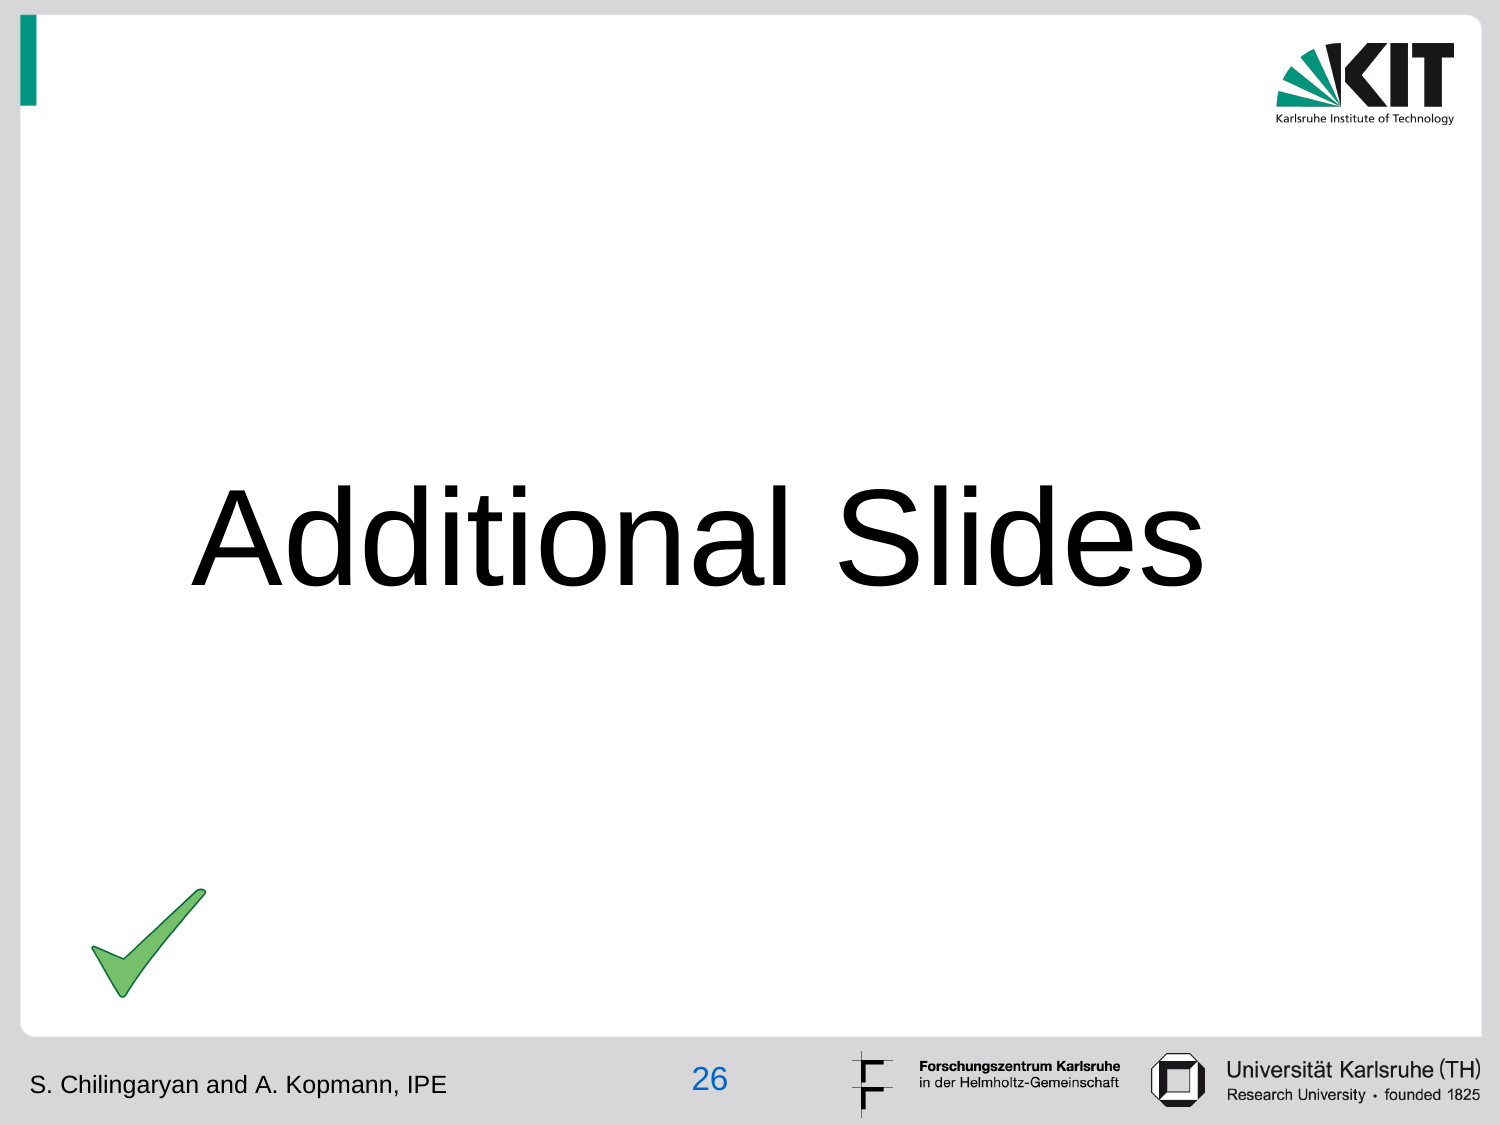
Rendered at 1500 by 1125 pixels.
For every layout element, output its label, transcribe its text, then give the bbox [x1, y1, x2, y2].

text_box Additional Slides [177, 440, 1388, 621]
picture [0, 0, 1500, 1125]
